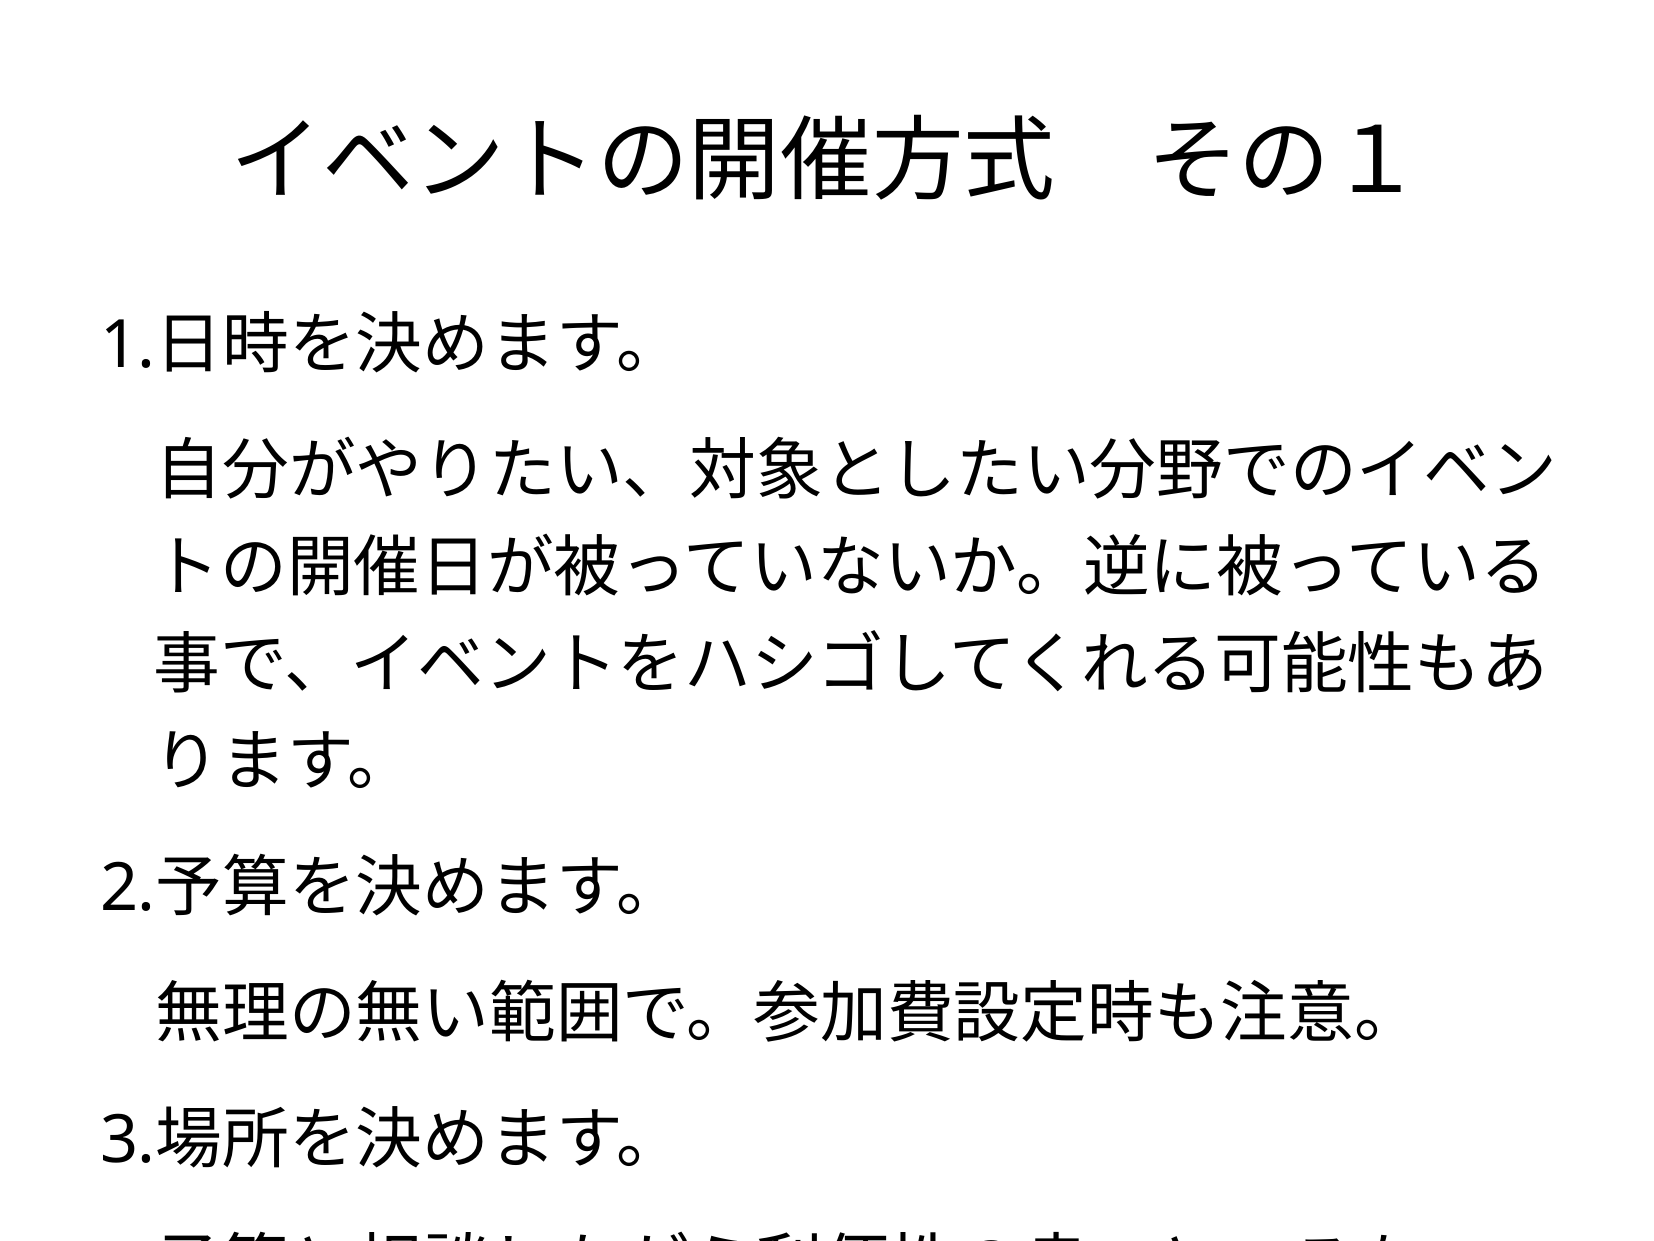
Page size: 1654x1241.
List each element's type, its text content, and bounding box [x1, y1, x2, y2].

title イベントの開催方式 その１ [82, 49, 1571, 257]
list 日時を決めます。 自分がやりたい、対象としたい分野でのイベントの開催日が被っていないか。逆に被っている事で、イベントをハシゴしてくれる可能性もあります。 予算を決めます。 無理の無い範囲で。参加費設定時も注意。 場所を決めます。 予算と相談しながら利便性の良いところを。 [82, 290, 1571, 1109]
